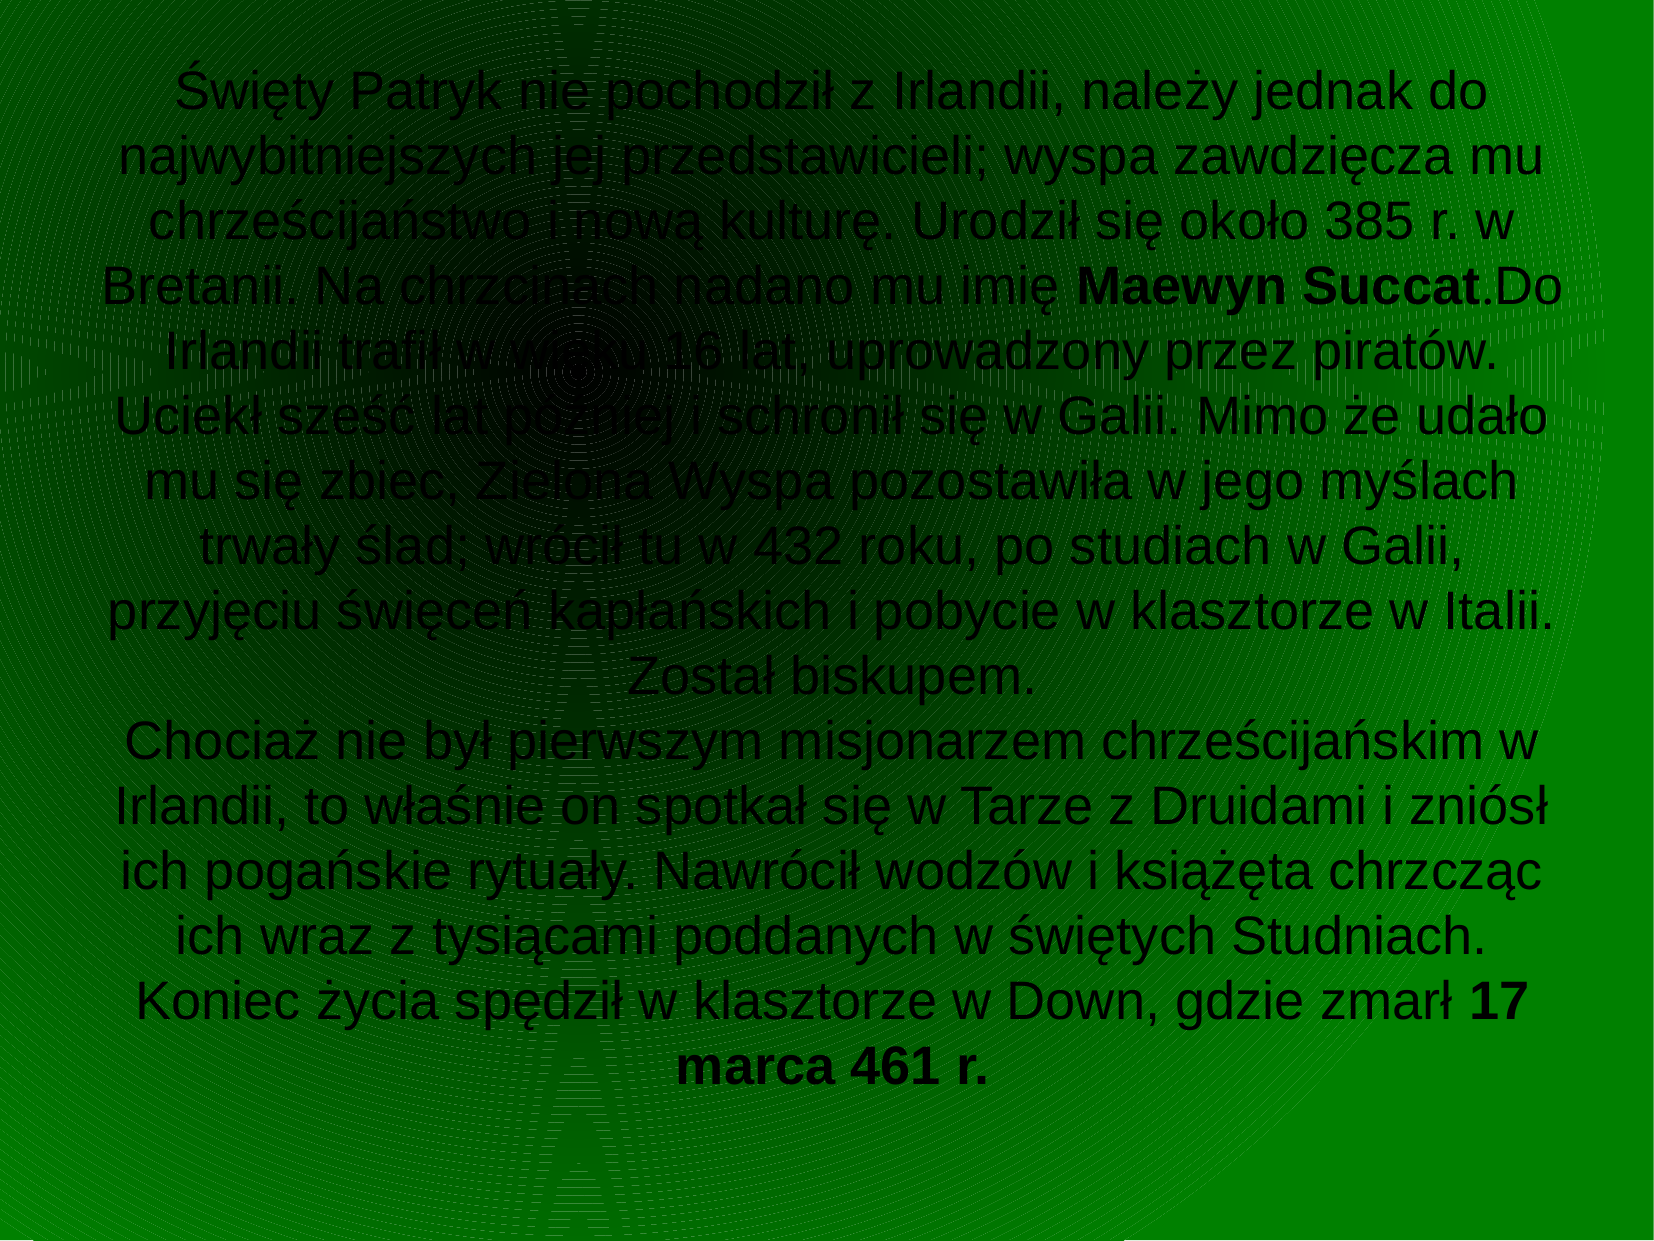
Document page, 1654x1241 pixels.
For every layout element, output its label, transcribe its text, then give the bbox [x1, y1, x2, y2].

title Święty Patryk nie pochodził z Irlandii, należy jednak do najwybitniejszych jej przedstawicieli; wyspa zawdzięcza mu chrześcijaństwo i nową kulturę. Urodził się około 385 r. w Bretanii. Na chrzcinach nadano mu imię Maewyn Succat.Do Irlandii trafił w wieku 16 lat, uprowadzony przez piratów. Uciekł sześć lat później i schronił się w Galii. Mimo że udało mu się zbiec, Zielona Wyspa pozostawiła w jego myślach trwały ślad; wrócił tu w 432 roku, po studiach w Galii, przyjęciu święceń kapłańskich i pobycie w klasztorze w Italii. Został biskupem. Chociaż nie był pierwszym misjonarzem chrześcijańskim w Irlandii, to właśnie on spotkał się w Tarze z Druidami i zniósł ich pogańskie rytuały. Nawrócił wodzów i książęta chrzcząc ich wraz z tysiącami poddanych w świętych Studniach. Koniec życia spędził w klasztorze w Down, gdzie zmarł 17 marca 461 r. [88, 55, 1577, 1030]
